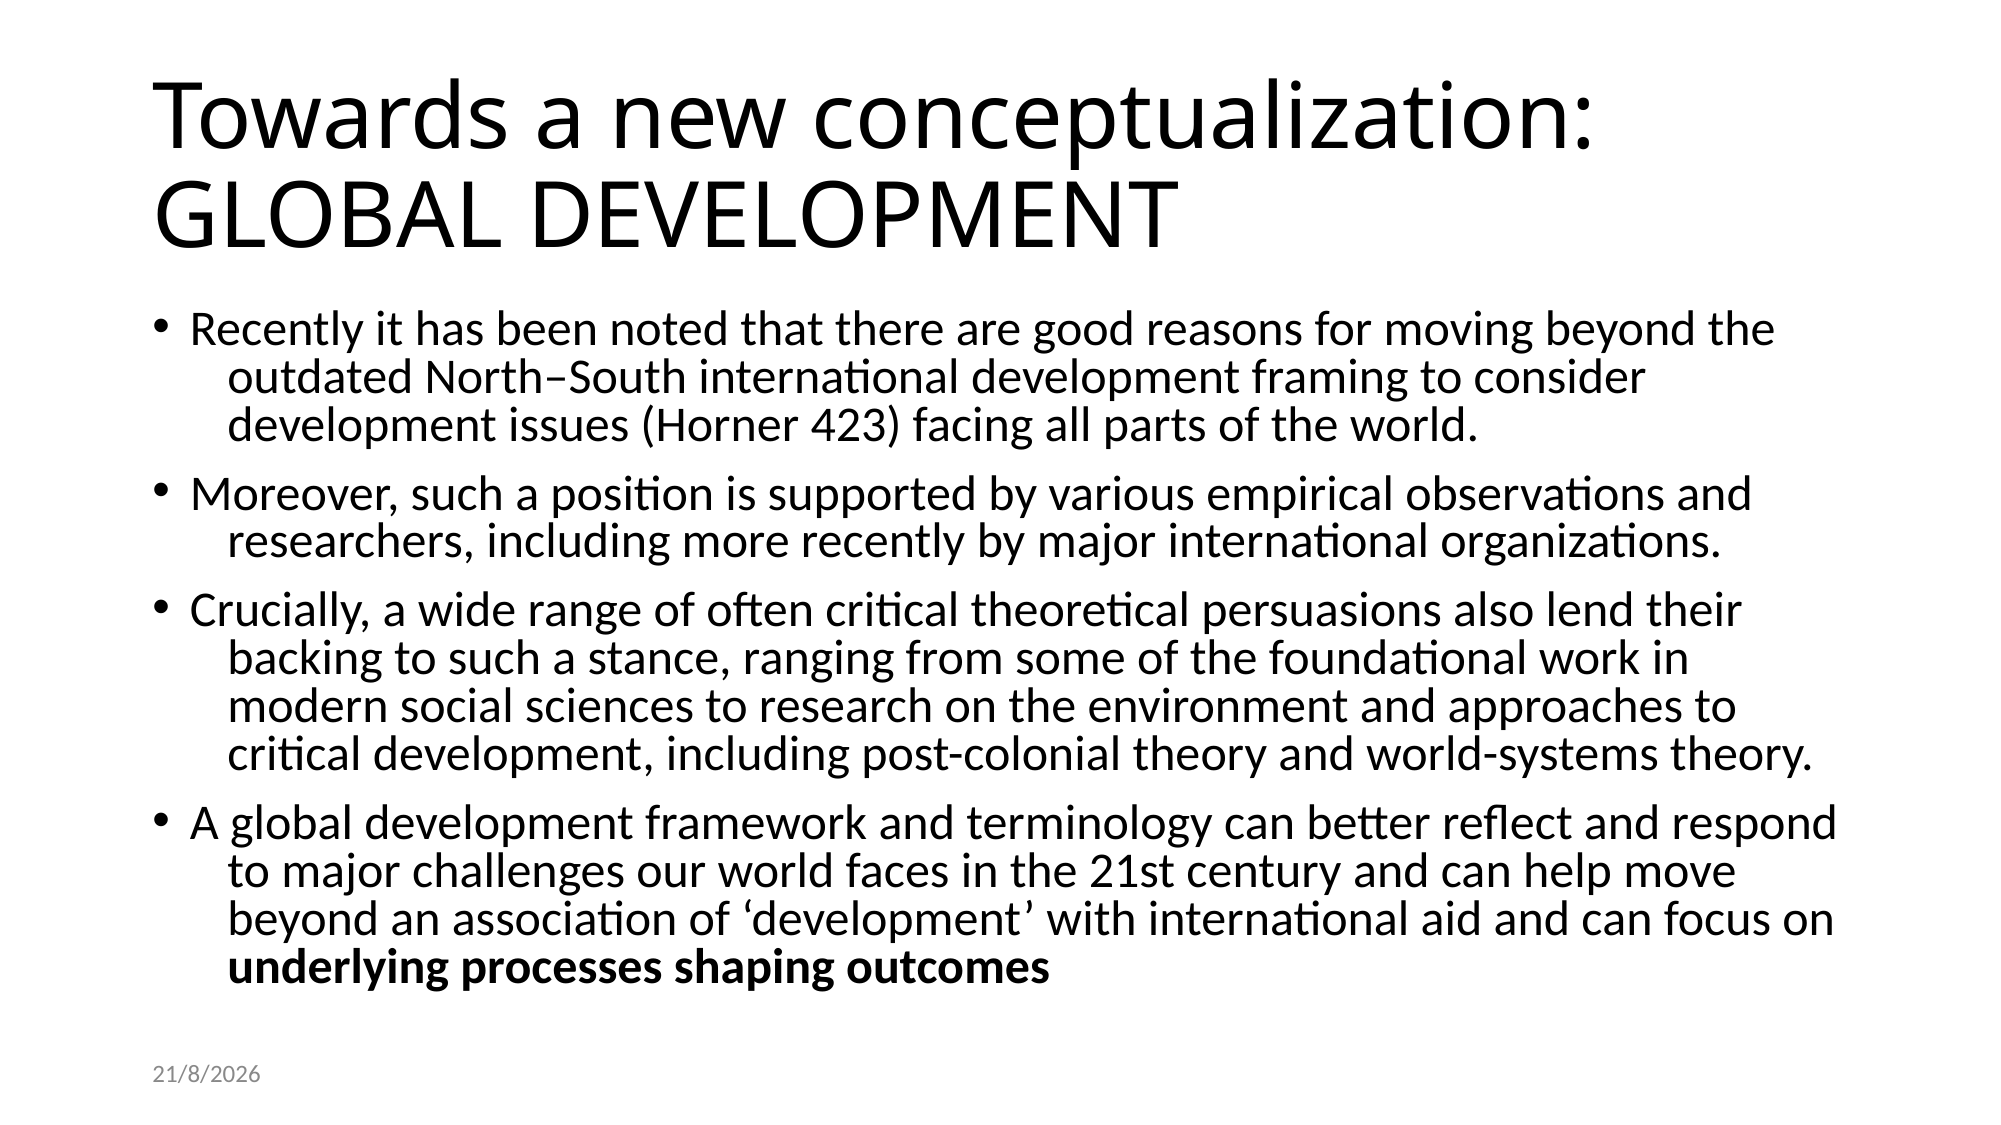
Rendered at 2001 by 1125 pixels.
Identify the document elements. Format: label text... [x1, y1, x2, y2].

list Recently it has been noted that there are good reasons for moving beyond the outdated North–South international development framing to consider development issues (Horner 423) facing all parts of the world. Moreover, such a position is supported by various empirical observations and researchers, including more recently by major international organizations. Crucially, a wide range of often critical theoretical persuasions also lend their backing to such a stance, ranging from some of the foundational work in modern social sciences to research on the environment and approaches to critical development, including post-colonial theory and world-systems theory. A global development framework and terminology can better reflect and respond to major challenges our world faces in the 21st century and can help move beyond an association of ‘development’ with international aid and can focus on underlying processes shaping outcomes [137, 299, 1863, 1014]
text_box 15/3/2022 [137, 1042, 588, 1103]
title Towards a new conceptualization: GLOBAL DEVELOPMENT [137, 59, 1863, 278]
